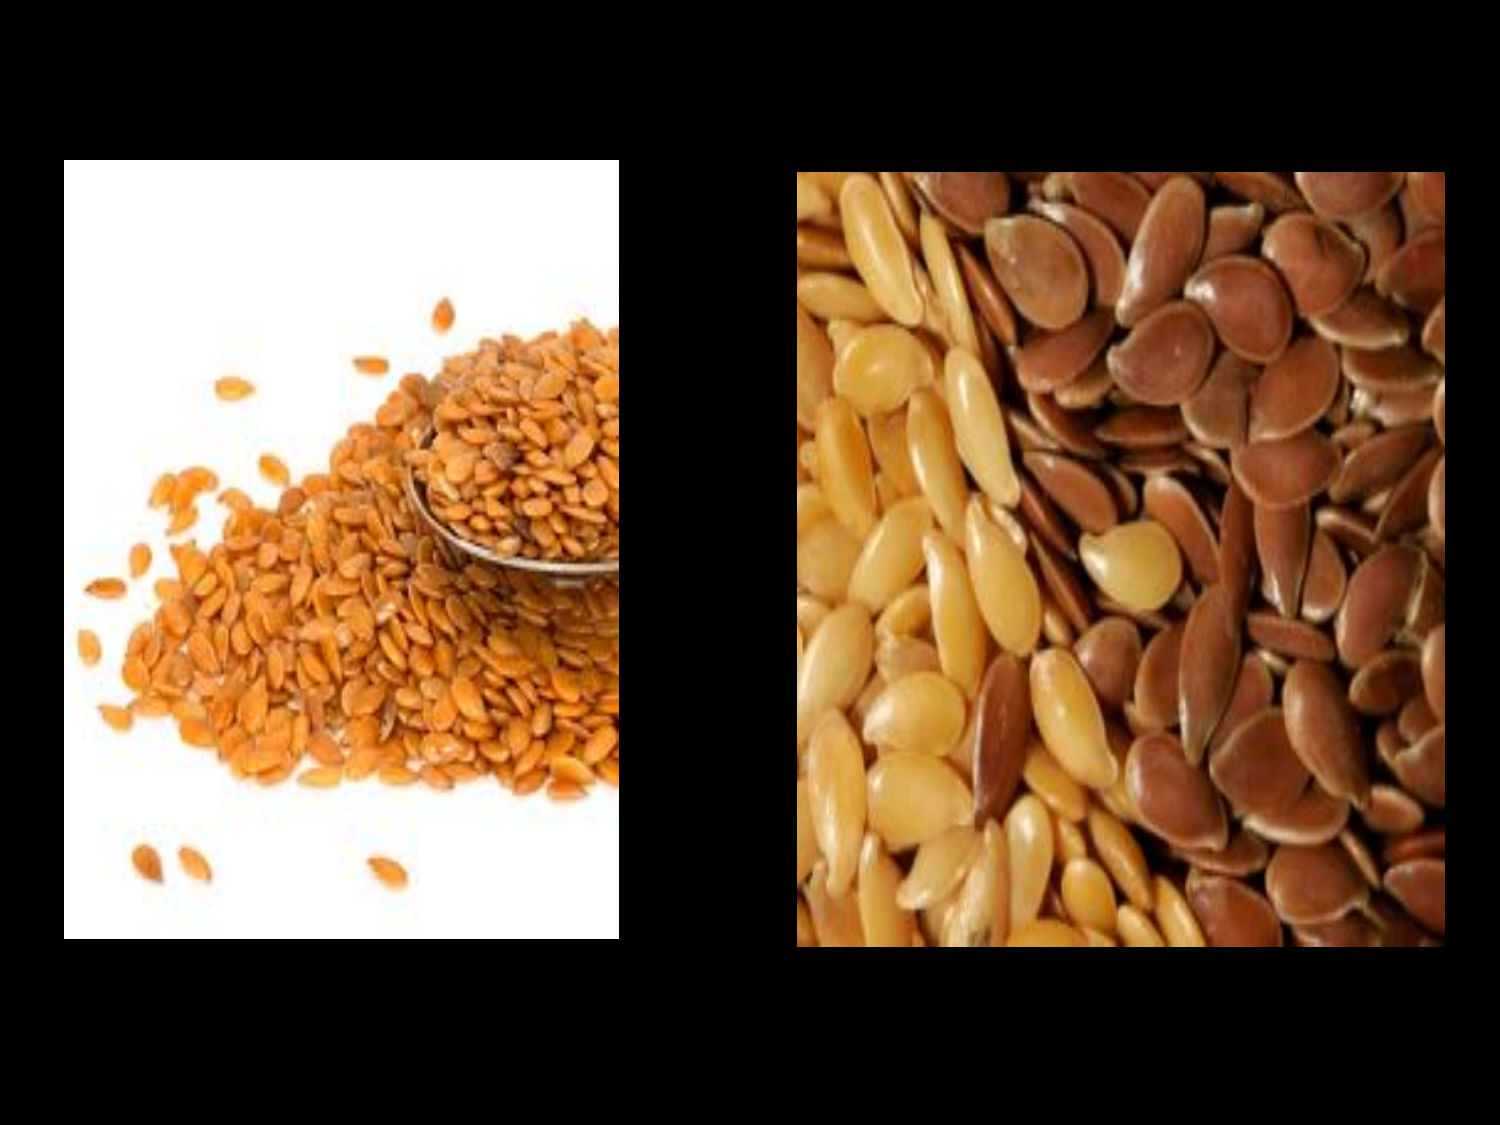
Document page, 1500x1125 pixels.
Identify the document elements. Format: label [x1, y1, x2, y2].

picture [64, 160, 619, 939]
picture [797, 172, 1445, 947]
